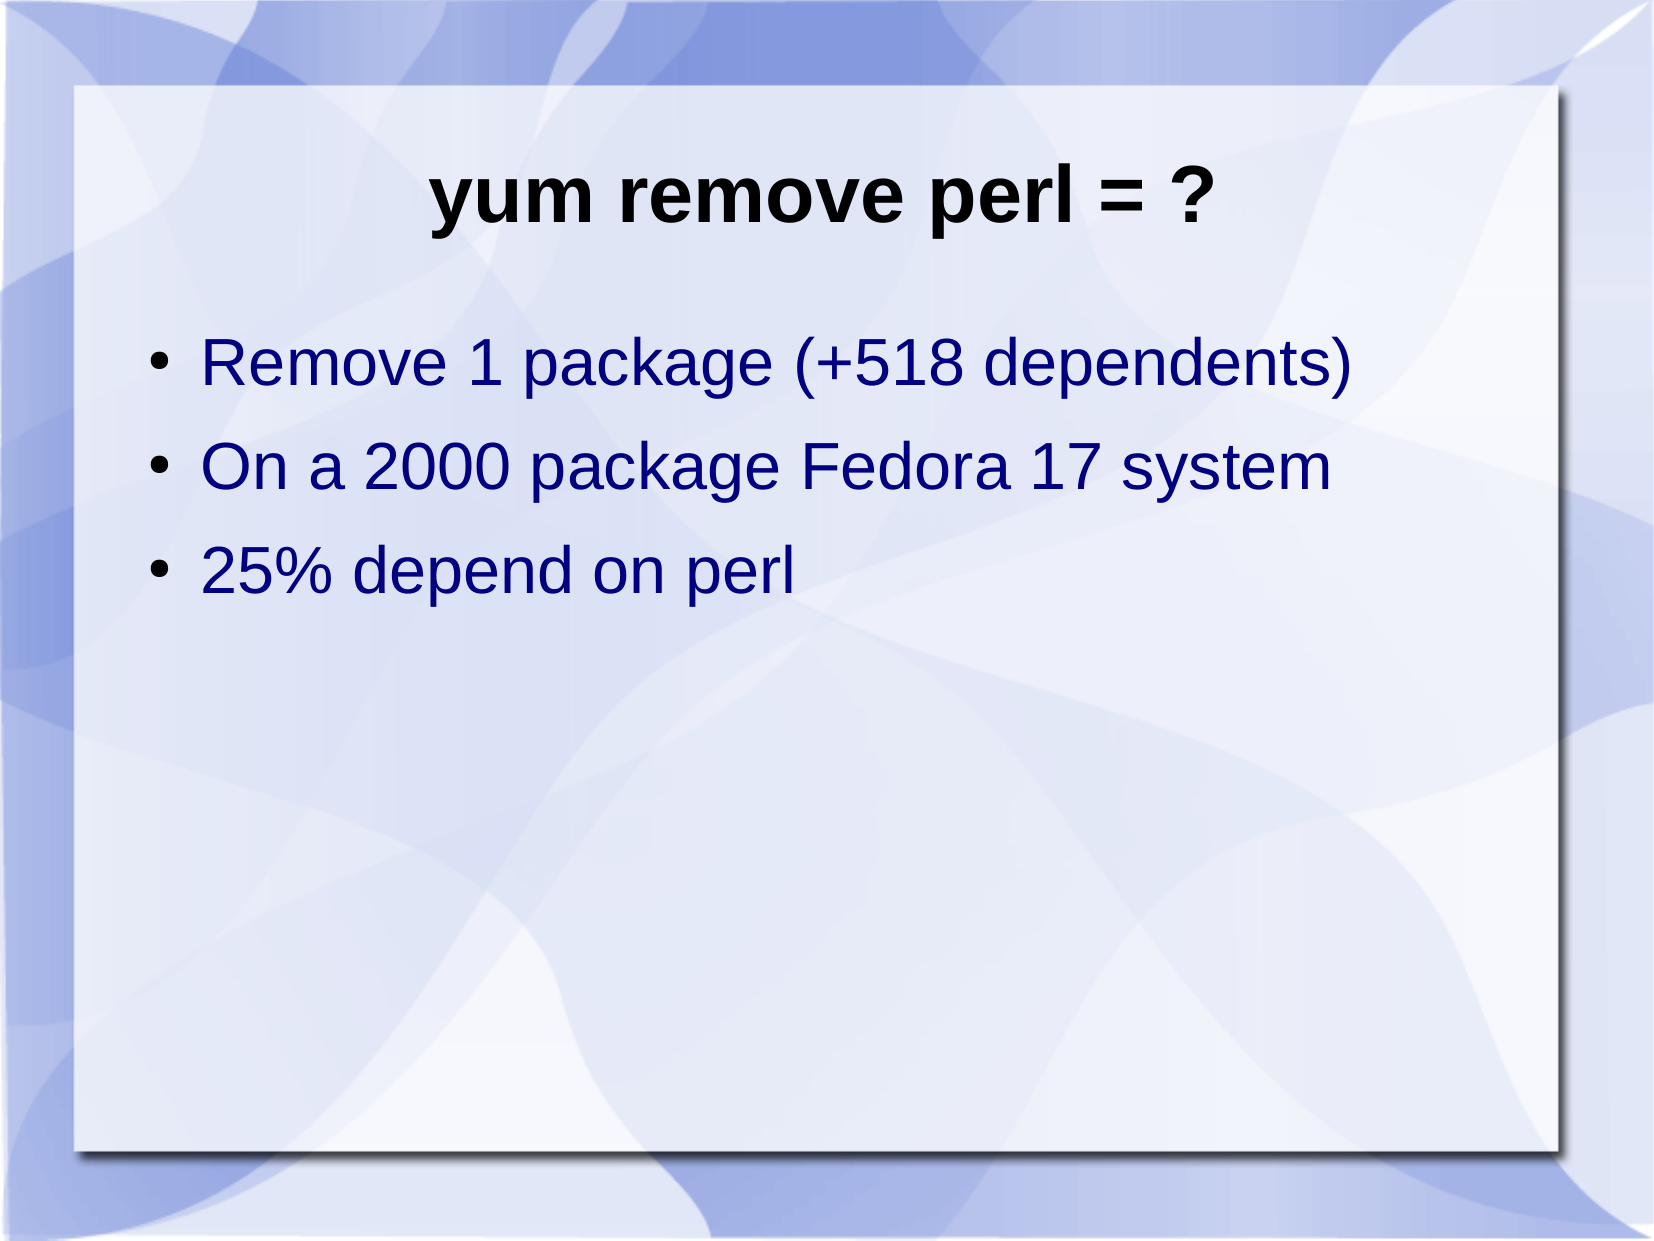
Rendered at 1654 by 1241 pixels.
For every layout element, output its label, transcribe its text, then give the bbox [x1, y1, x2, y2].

picture [0, 0, 1654, 1241]
title yum remove perl = ? [82, 90, 1536, 298]
list Remove 1 package (+518 dependents) On a 2000 package Fedora 17 system 25% depend on perl [129, 324, 1489, 1045]
